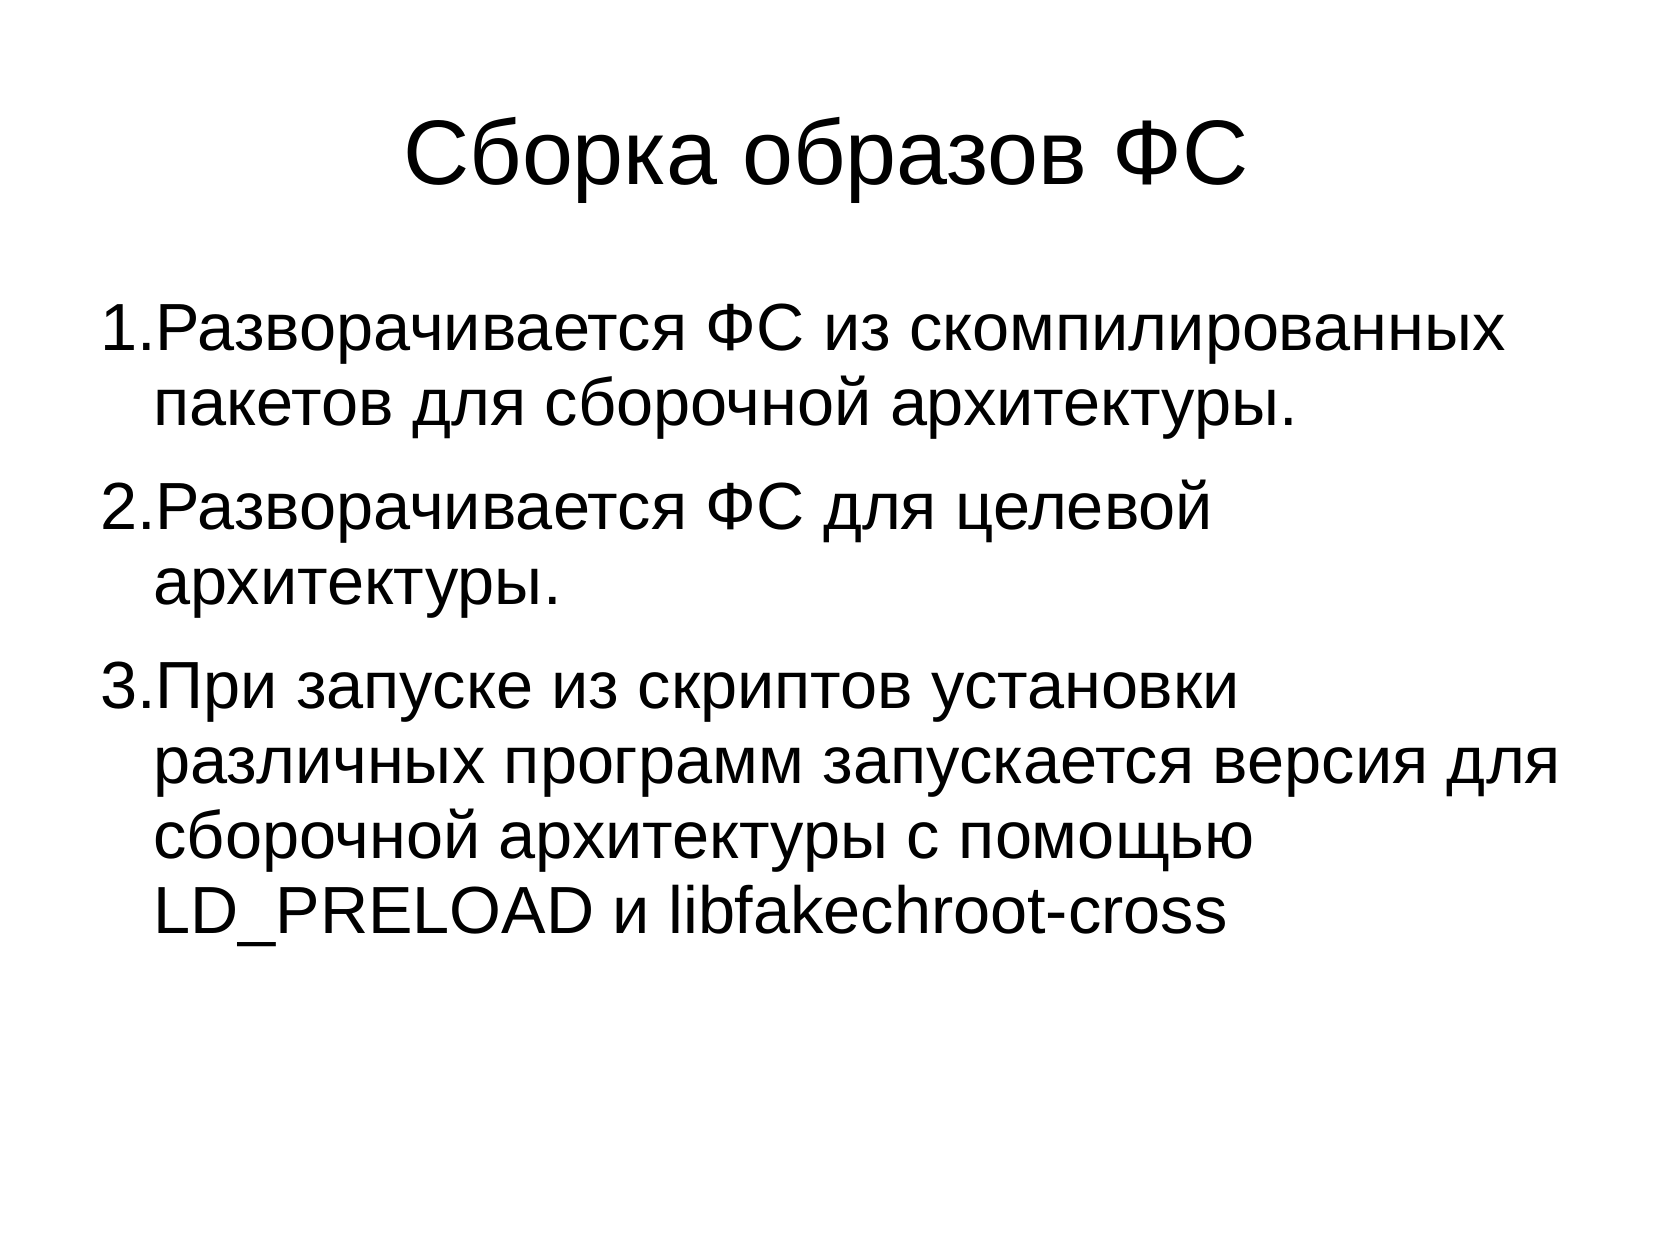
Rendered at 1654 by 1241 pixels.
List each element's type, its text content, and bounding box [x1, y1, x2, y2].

title Сборка образов ФС [82, 56, 1571, 250]
list Разворачивается ФС из скомпилированных пакетов для сборочной архитектуры. Разворачивается ФС для целевой архитектуры. При запуске из скриптов установки различных программ запускается версия для сборочной архитектуры с помощью LD_PRELOAD и libfakechroot-cross [82, 290, 1571, 1109]
